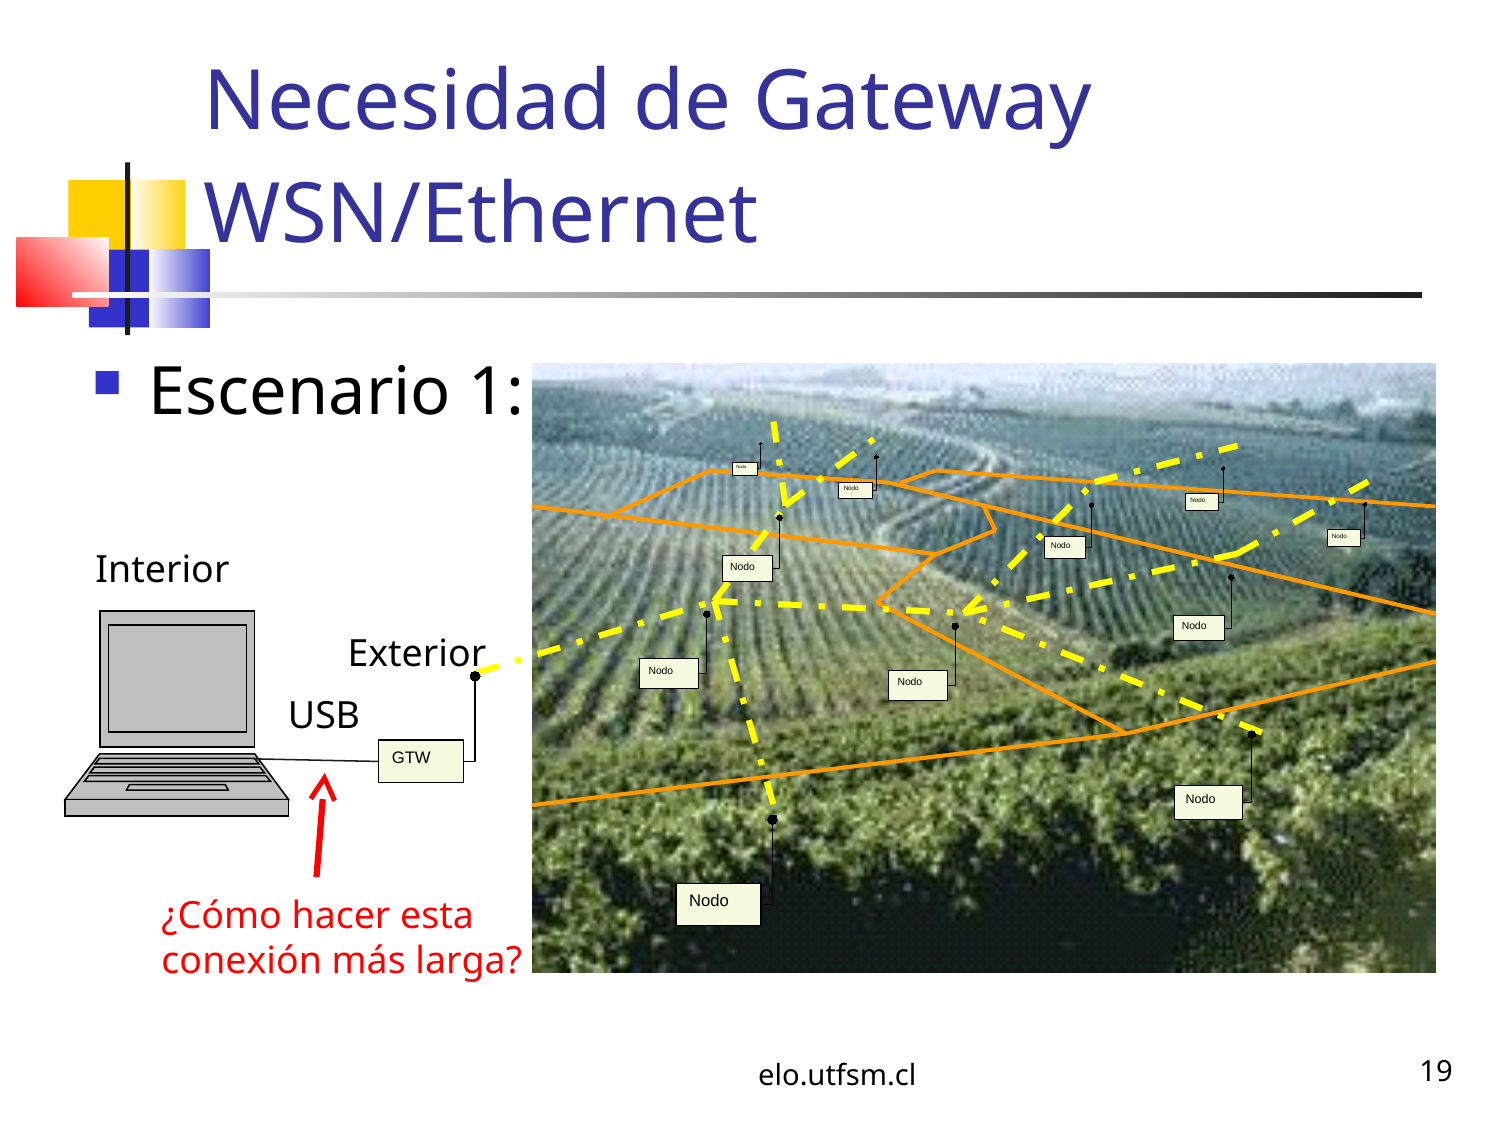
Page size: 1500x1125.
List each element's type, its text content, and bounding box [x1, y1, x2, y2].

text_box [637, 619, 645, 627]
text_box [990, 577, 999, 587]
text_box [65, 753, 289, 816]
text_box [728, 658, 741, 683]
text_box [1179, 697, 1204, 712]
text_box [1045, 537, 1085, 558]
text_box [889, 671, 947, 700]
text_box [99, 610, 255, 748]
text_box [1000, 625, 1025, 640]
text_box ¿Cómo hacer esta conexión más larga? [146, 883, 538, 989]
text_box [576, 638, 584, 646]
text_box [746, 719, 759, 744]
text_box [906, 607, 930, 615]
text_box [1218, 443, 1239, 454]
text_box [1213, 539, 1260, 562]
text_box [757, 758, 765, 766]
text_box [1228, 574, 1235, 581]
text_box GTW [391, 746, 431, 767]
text_box [1093, 473, 1119, 485]
text_box [764, 780, 777, 805]
text_box [961, 594, 988, 616]
text_box Nodo [897, 675, 923, 689]
text_box [774, 511, 783, 521]
picture [906, 473, 1436, 611]
text_box [882, 606, 889, 613]
text_box [867, 436, 876, 445]
text_box [1133, 467, 1141, 475]
text_box [739, 697, 747, 705]
text_box [767, 814, 778, 825]
text_box [1060, 649, 1085, 664]
text_box elo.utfsm.cl [599, 1024, 1075, 1100]
text_box [1292, 508, 1316, 526]
text_box [1003, 600, 1011, 608]
text_box [1348, 478, 1370, 495]
text_box Nodo [689, 889, 730, 910]
text_box [1195, 451, 1203, 459]
text_box [733, 463, 757, 475]
picture [620, 473, 992, 552]
text_box [1186, 494, 1218, 510]
text_box [514, 656, 522, 664]
text_box [834, 450, 857, 470]
text_box [1327, 497, 1336, 506]
text_box USB [273, 683, 376, 744]
text_box Exterior [333, 620, 502, 682]
text_box [1271, 528, 1280, 537]
text_box [1088, 577, 1113, 589]
text_box Nodo [1050, 540, 1071, 551]
text_box [1238, 721, 1263, 739]
text_box [536, 644, 561, 657]
text_box [598, 626, 623, 639]
text_box [754, 600, 761, 607]
text_box [1038, 640, 1047, 649]
text_box Nodo [843, 484, 859, 493]
text_box [1052, 503, 1073, 525]
text_box [1026, 591, 1051, 603]
picture [532, 363, 1436, 513]
text_box [778, 601, 802, 609]
text_box Nodo [1331, 532, 1347, 540]
text_box [770, 421, 780, 443]
text_box [1157, 688, 1166, 697]
text_box Nodo [1185, 790, 1216, 806]
text_box Nodo [730, 559, 756, 573]
text_box [842, 604, 866, 612]
text_box <number> [1155, 1024, 1468, 1100]
text_box [818, 603, 825, 610]
text_box [721, 635, 730, 644]
text_box [1328, 530, 1360, 546]
text_box [711, 582, 738, 621]
text_box [1065, 586, 1073, 594]
text_box [775, 459, 783, 466]
text_box [1098, 664, 1106, 673]
text_box Nodo [1181, 619, 1207, 633]
title Necesidad de Gateway WSN/Ethernet [188, 35, 1269, 276]
text_box Nodo [1190, 496, 1206, 504]
text_box [951, 622, 959, 630]
text_box [703, 610, 711, 618]
text_box Interior [80, 537, 245, 598]
text_box [1191, 559, 1199, 567]
text_box [1174, 616, 1224, 640]
picture [532, 664, 1436, 973]
text_box [1151, 564, 1176, 576]
list Escenario 1: [77, 335, 1353, 1011]
text_box [640, 659, 698, 688]
text_box [1119, 673, 1144, 688]
text_box [1175, 786, 1242, 819]
text_box [750, 529, 769, 552]
text_box [839, 483, 872, 498]
text_box [1007, 549, 1028, 570]
text_box [816, 475, 825, 484]
picture [532, 509, 1117, 803]
picture [882, 509, 1436, 731]
text_box [698, 601, 706, 609]
text_box [779, 482, 806, 508]
text_box [1217, 712, 1225, 720]
text_box [979, 616, 987, 625]
text_box [659, 607, 684, 621]
text_box Nodo [648, 663, 674, 677]
text_box [723, 556, 772, 581]
text_box [379, 741, 463, 782]
text_box [1128, 573, 1136, 581]
text_box [677, 884, 760, 925]
text_box [1156, 457, 1180, 470]
text_box [1081, 487, 1090, 496]
text_box [1035, 532, 1044, 541]
text_box [946, 609, 954, 616]
